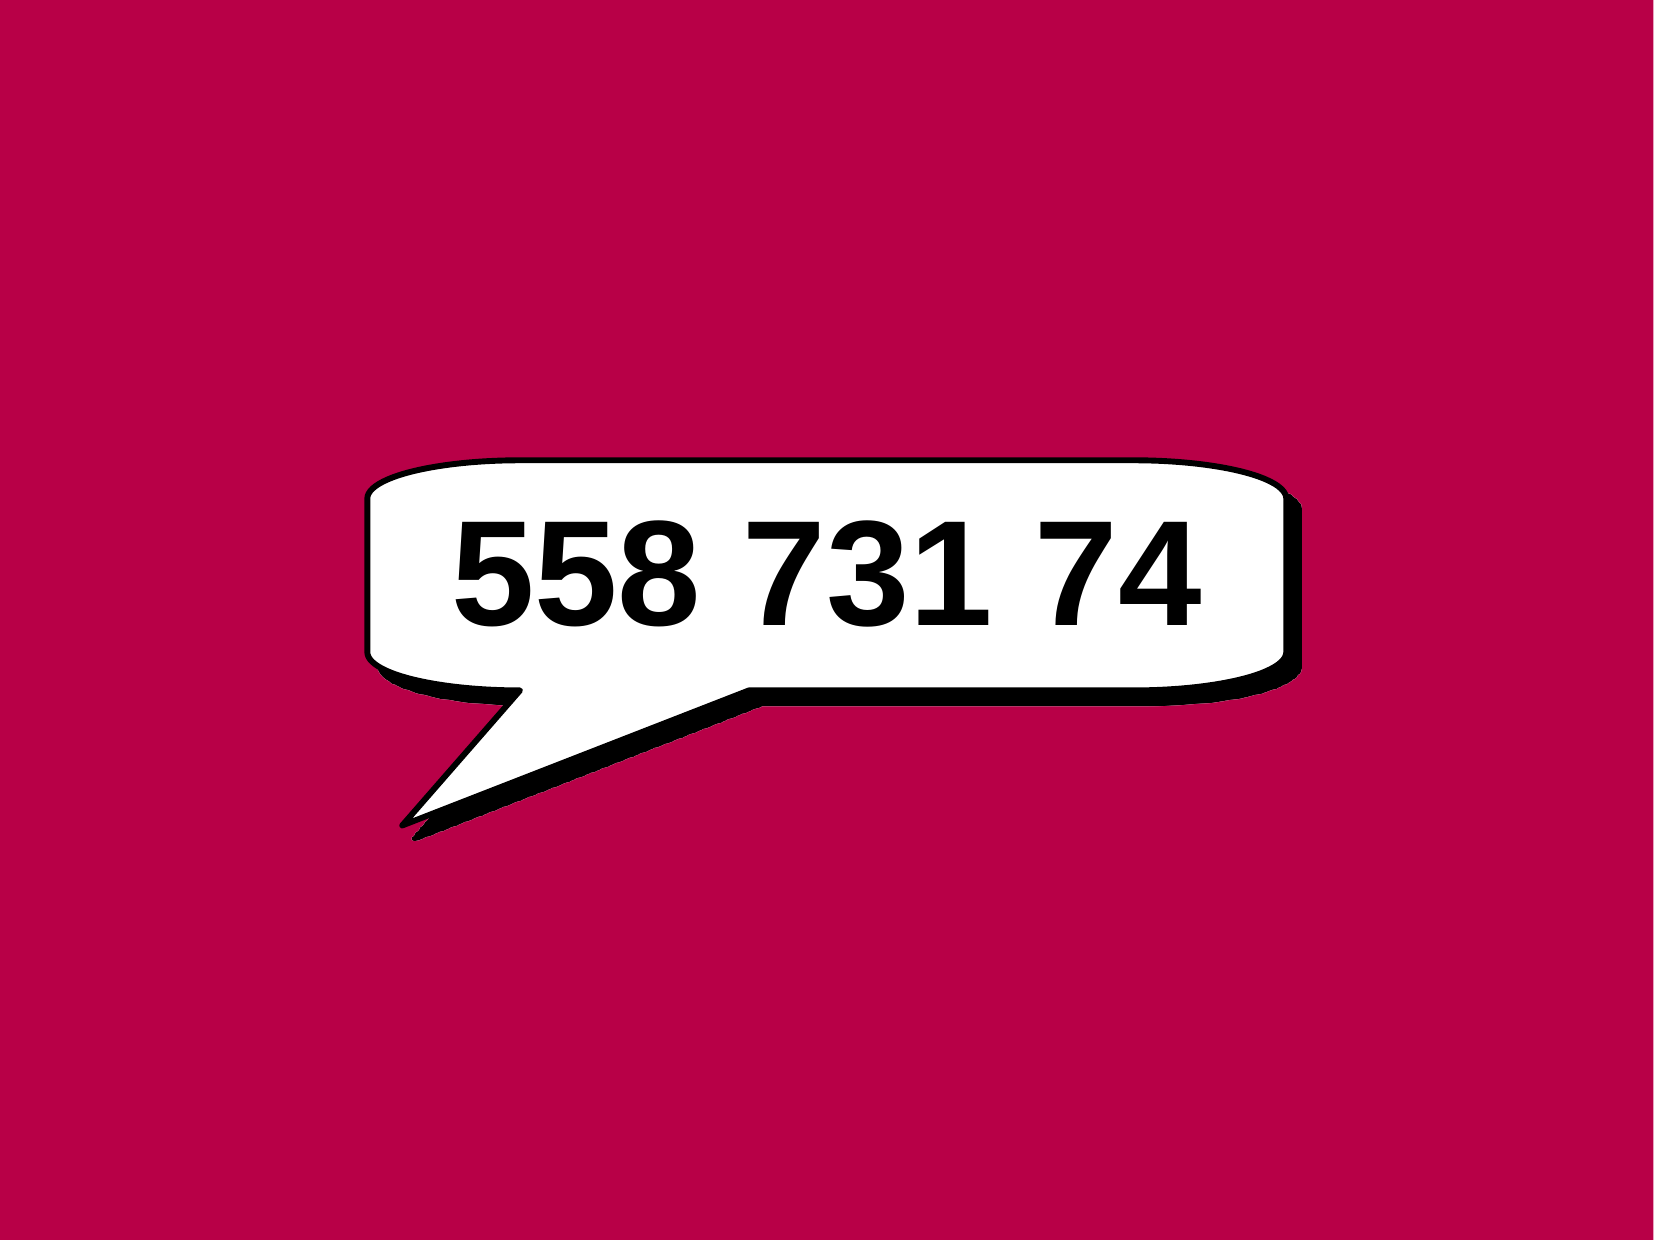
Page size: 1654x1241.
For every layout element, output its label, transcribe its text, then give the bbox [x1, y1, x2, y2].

text_box [382, 460, 1272, 482]
text_box [391, 673, 1262, 826]
text_box 558 731 74 [342, 482, 1312, 673]
